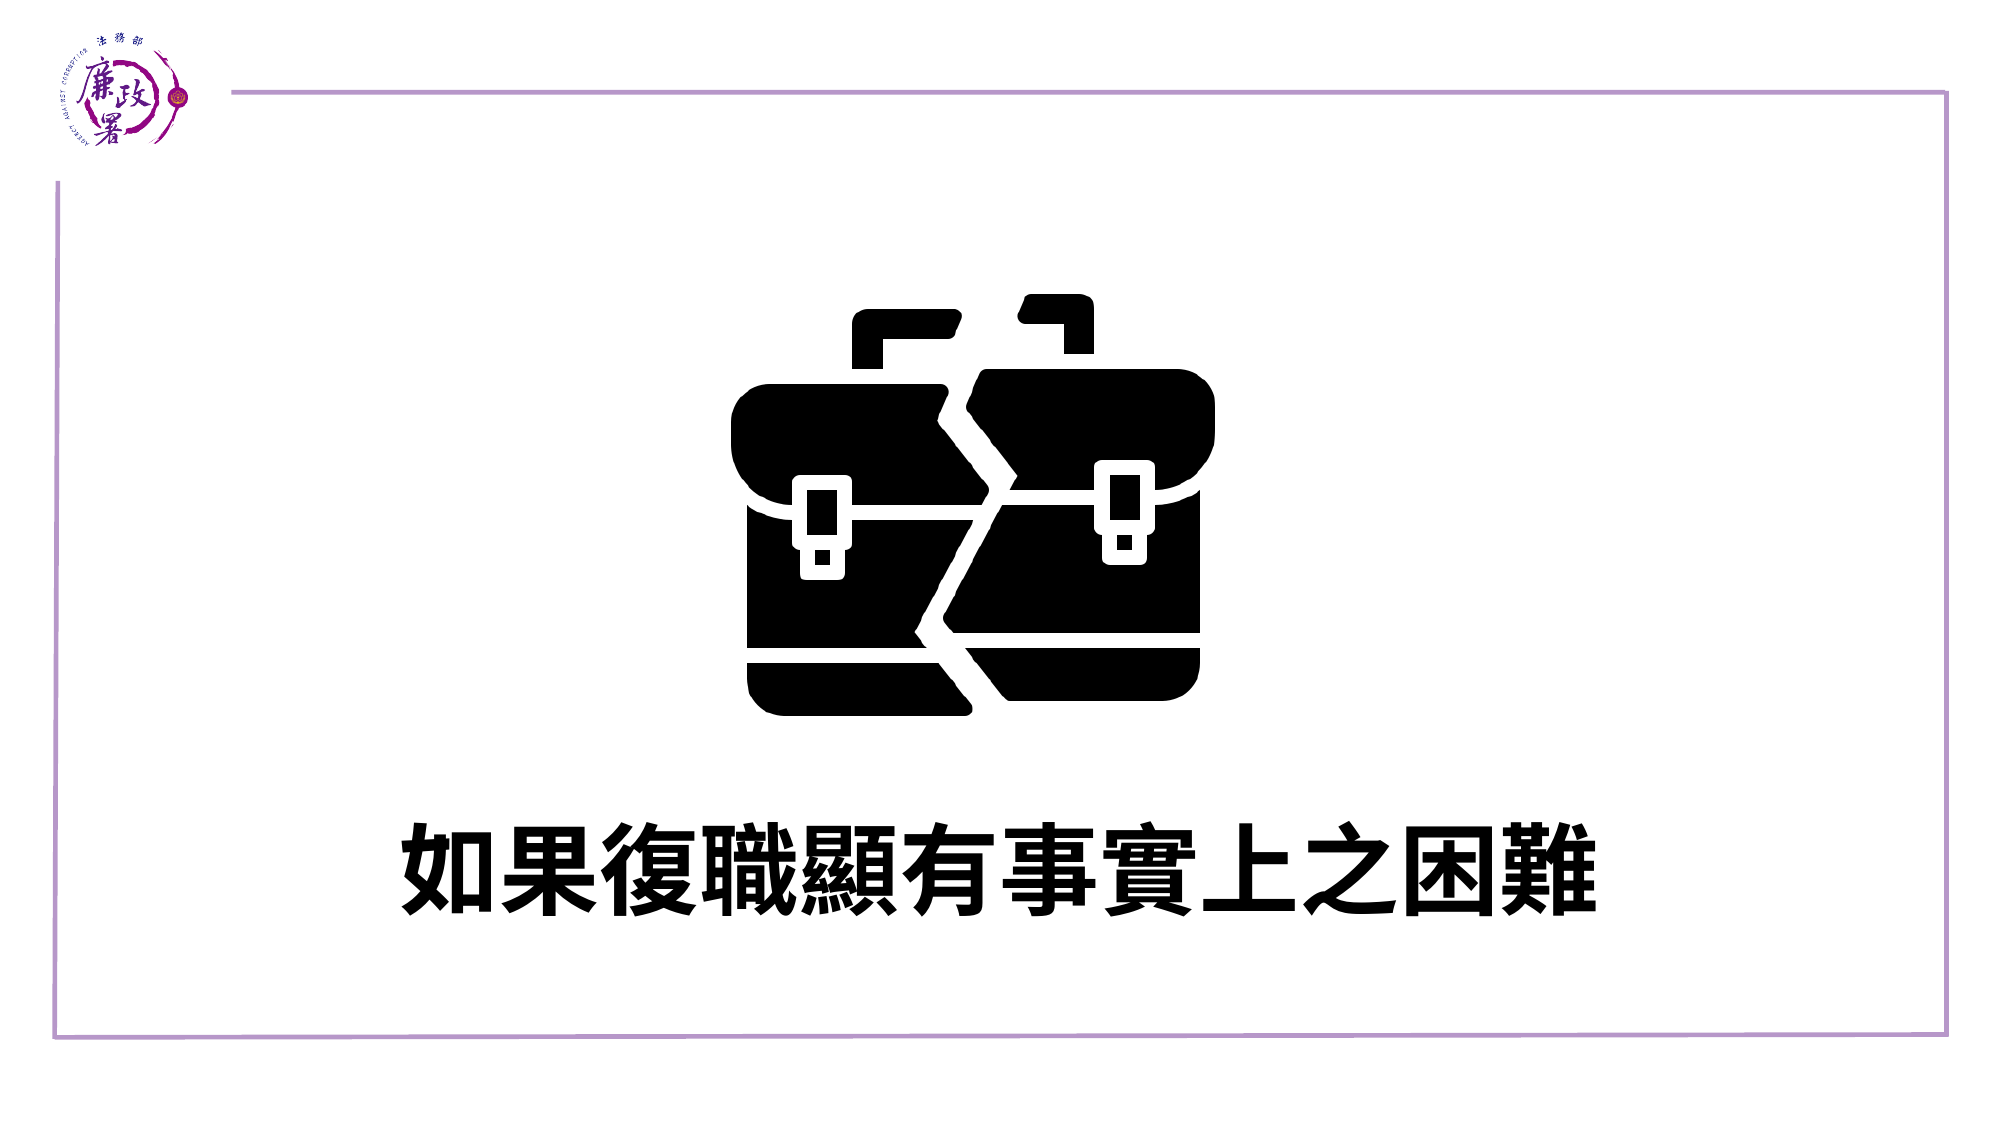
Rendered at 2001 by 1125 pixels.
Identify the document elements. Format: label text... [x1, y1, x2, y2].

text_box 如果復職顯有事實上之困難 [385, 800, 1615, 936]
picture [731, 263, 1215, 746]
picture [60, 32, 188, 146]
